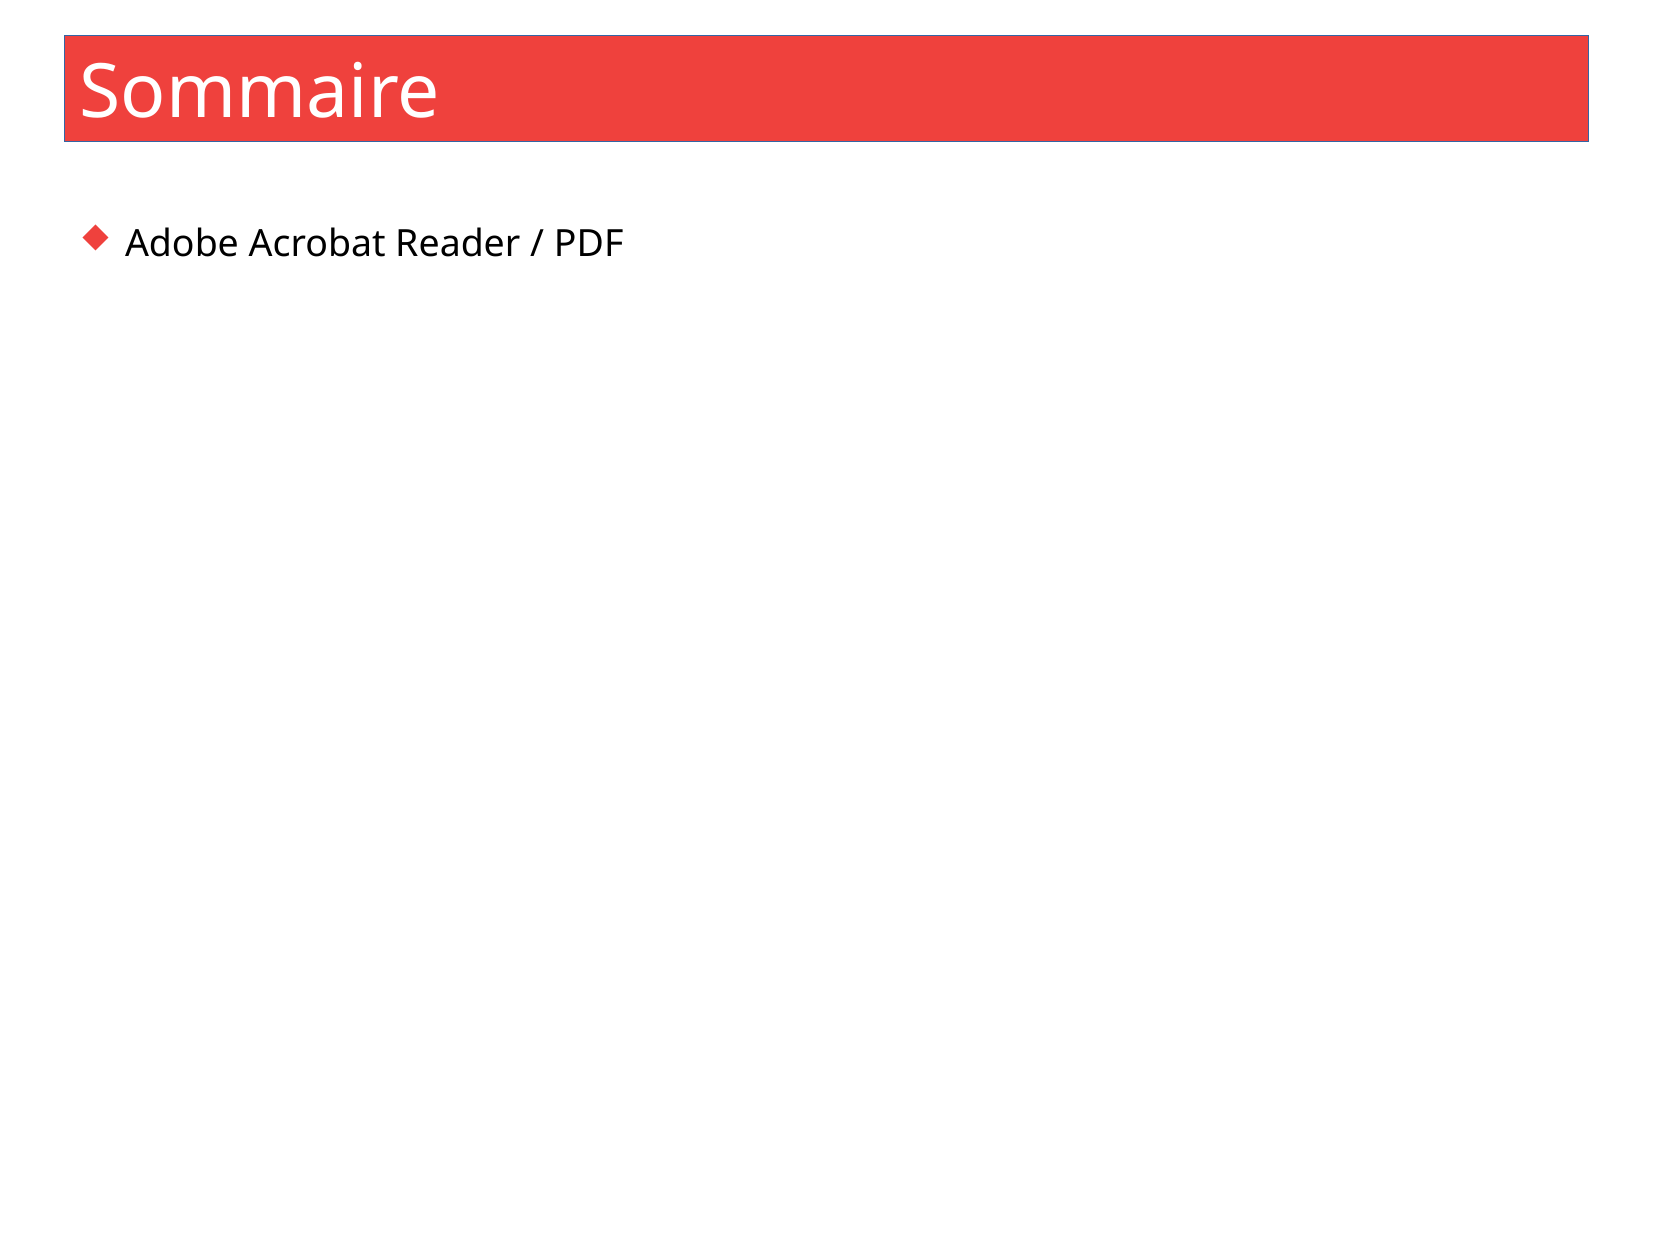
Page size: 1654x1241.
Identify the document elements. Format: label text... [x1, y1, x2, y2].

text_box Adobe Acrobat Reader / PDF [64, 209, 1589, 508]
text_box Sommaire [64, 35, 1589, 142]
title Sommaire [59, 171, 1595, 319]
